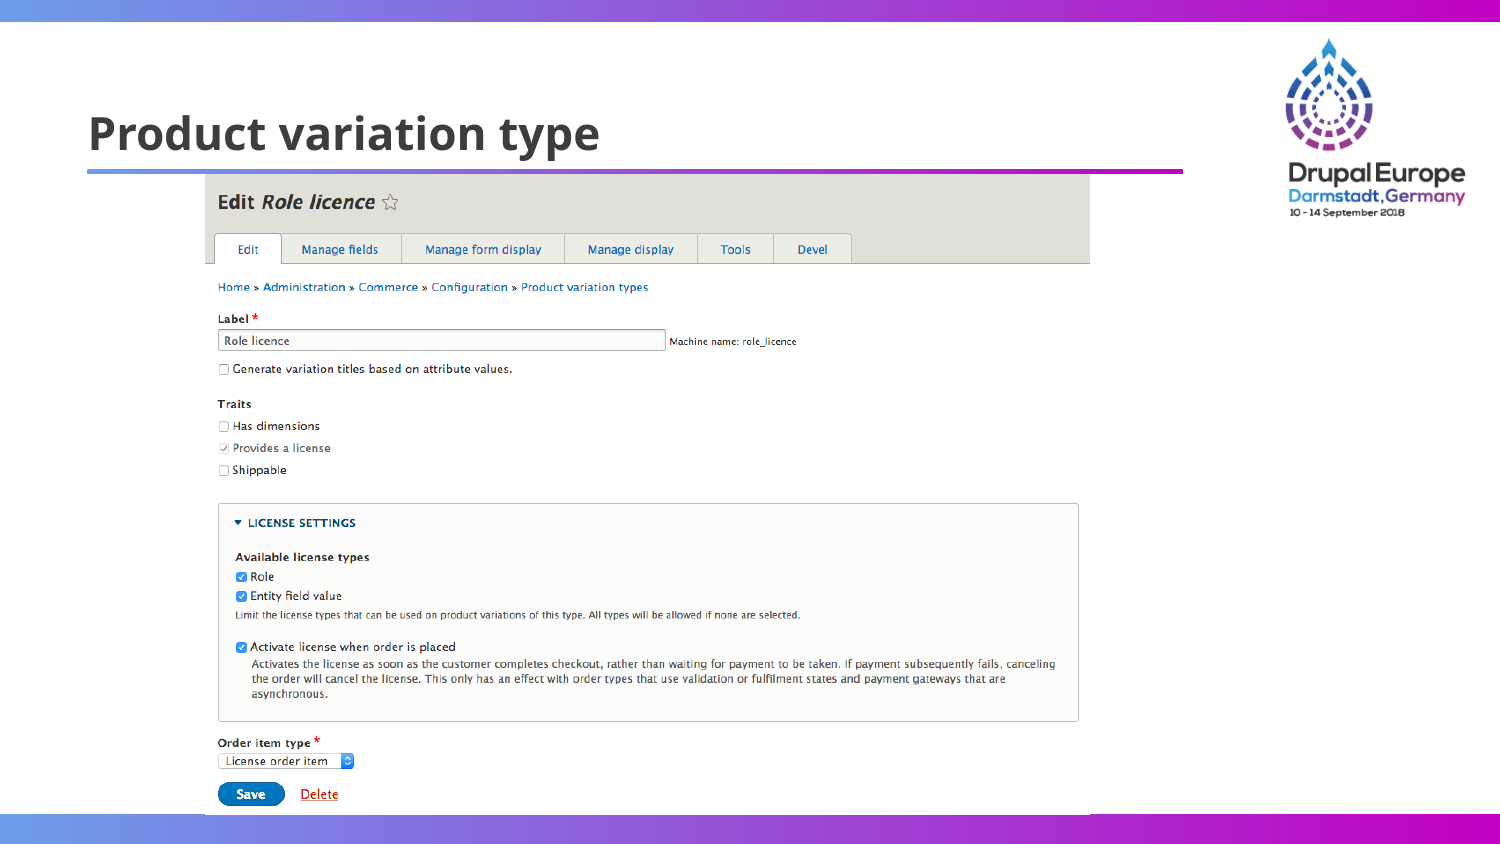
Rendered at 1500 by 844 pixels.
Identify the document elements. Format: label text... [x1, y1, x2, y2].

text_box Product variation type [72, 89, 964, 176]
picture [205, 174, 1090, 816]
text_box [964, 169, 1183, 174]
text_box [0, 0, 1500, 22]
picture [1285, 37, 1466, 219]
text_box [0, 814, 1500, 844]
